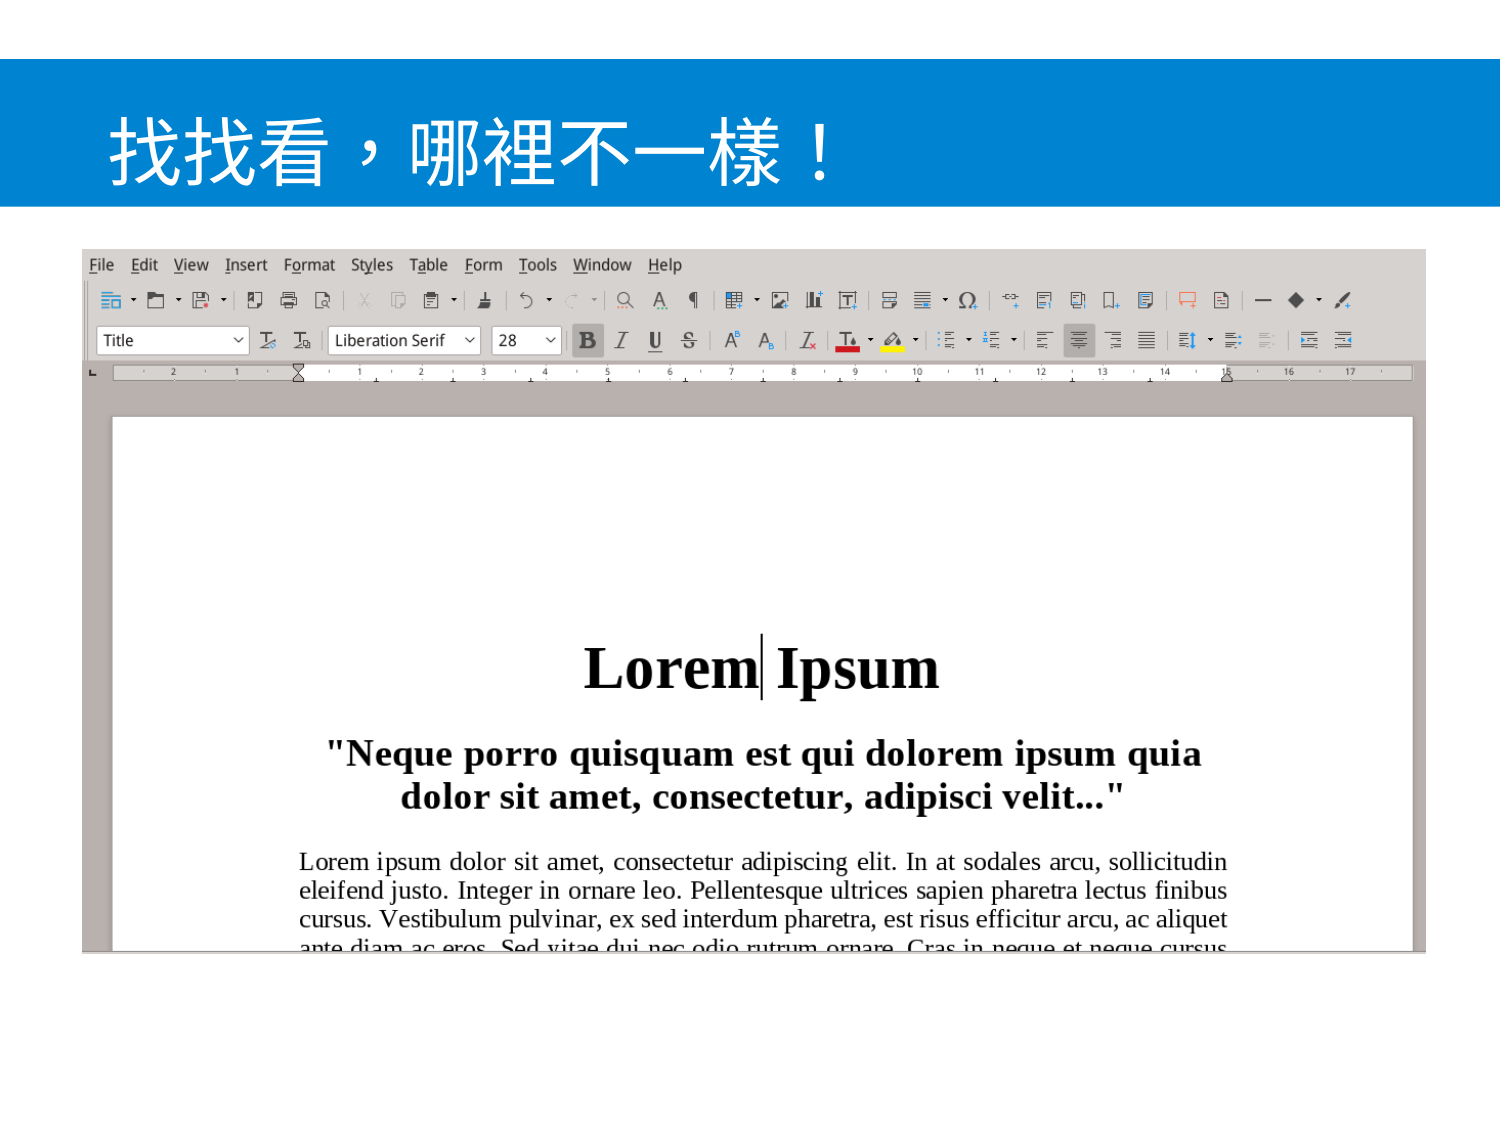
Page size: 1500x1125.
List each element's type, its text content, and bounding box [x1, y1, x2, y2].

title 找找看，哪裡不一樣！ [107, 83, 1393, 213]
picture [82, 249, 1426, 954]
